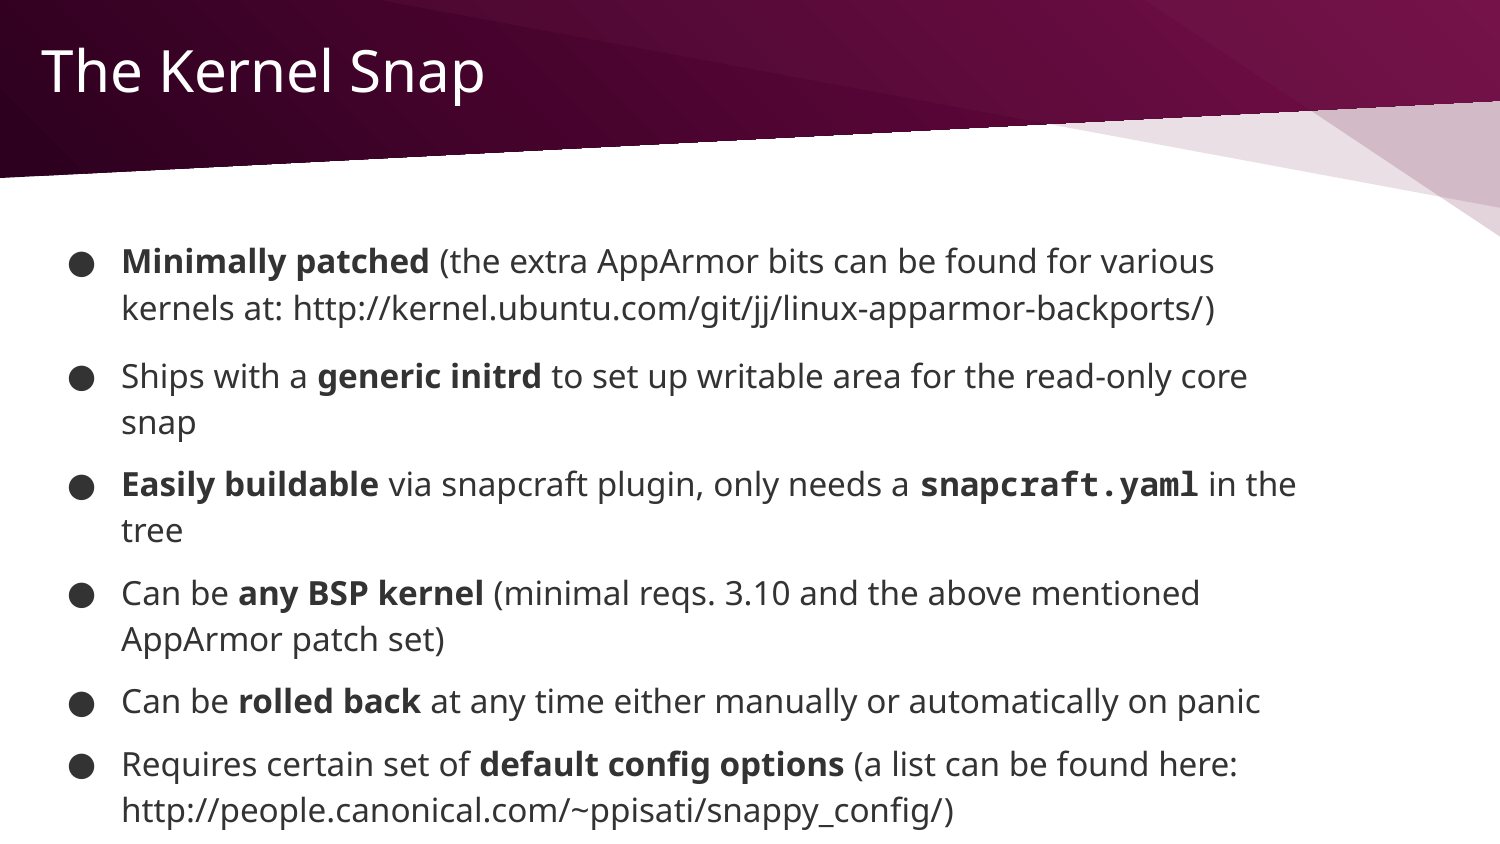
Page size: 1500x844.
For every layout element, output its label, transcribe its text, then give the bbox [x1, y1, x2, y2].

list Minimally patched (the extra AppArmor bits can be found for various kernels at: http://kernel.ubuntu.com/git/jj/linux-apparmor-backports/) Ships with a generic initrd to set up writable area for the read-only core snap Easily buildable via snapcraft plugin, only needs a snapcraft.yaml in the tree Can be any BSP kernel (minimal reqs. 3.10 and the above mentioned AppArmor patch set) Can be rolled back at any time either manually or automatically on panic Requires certain set of default config options (a list can be found here: http://people.canonical.com/~ppisati/snappy_config/) [35, 229, 1324, 789]
title The Kernel Snap [41, 5, 1336, 134]
